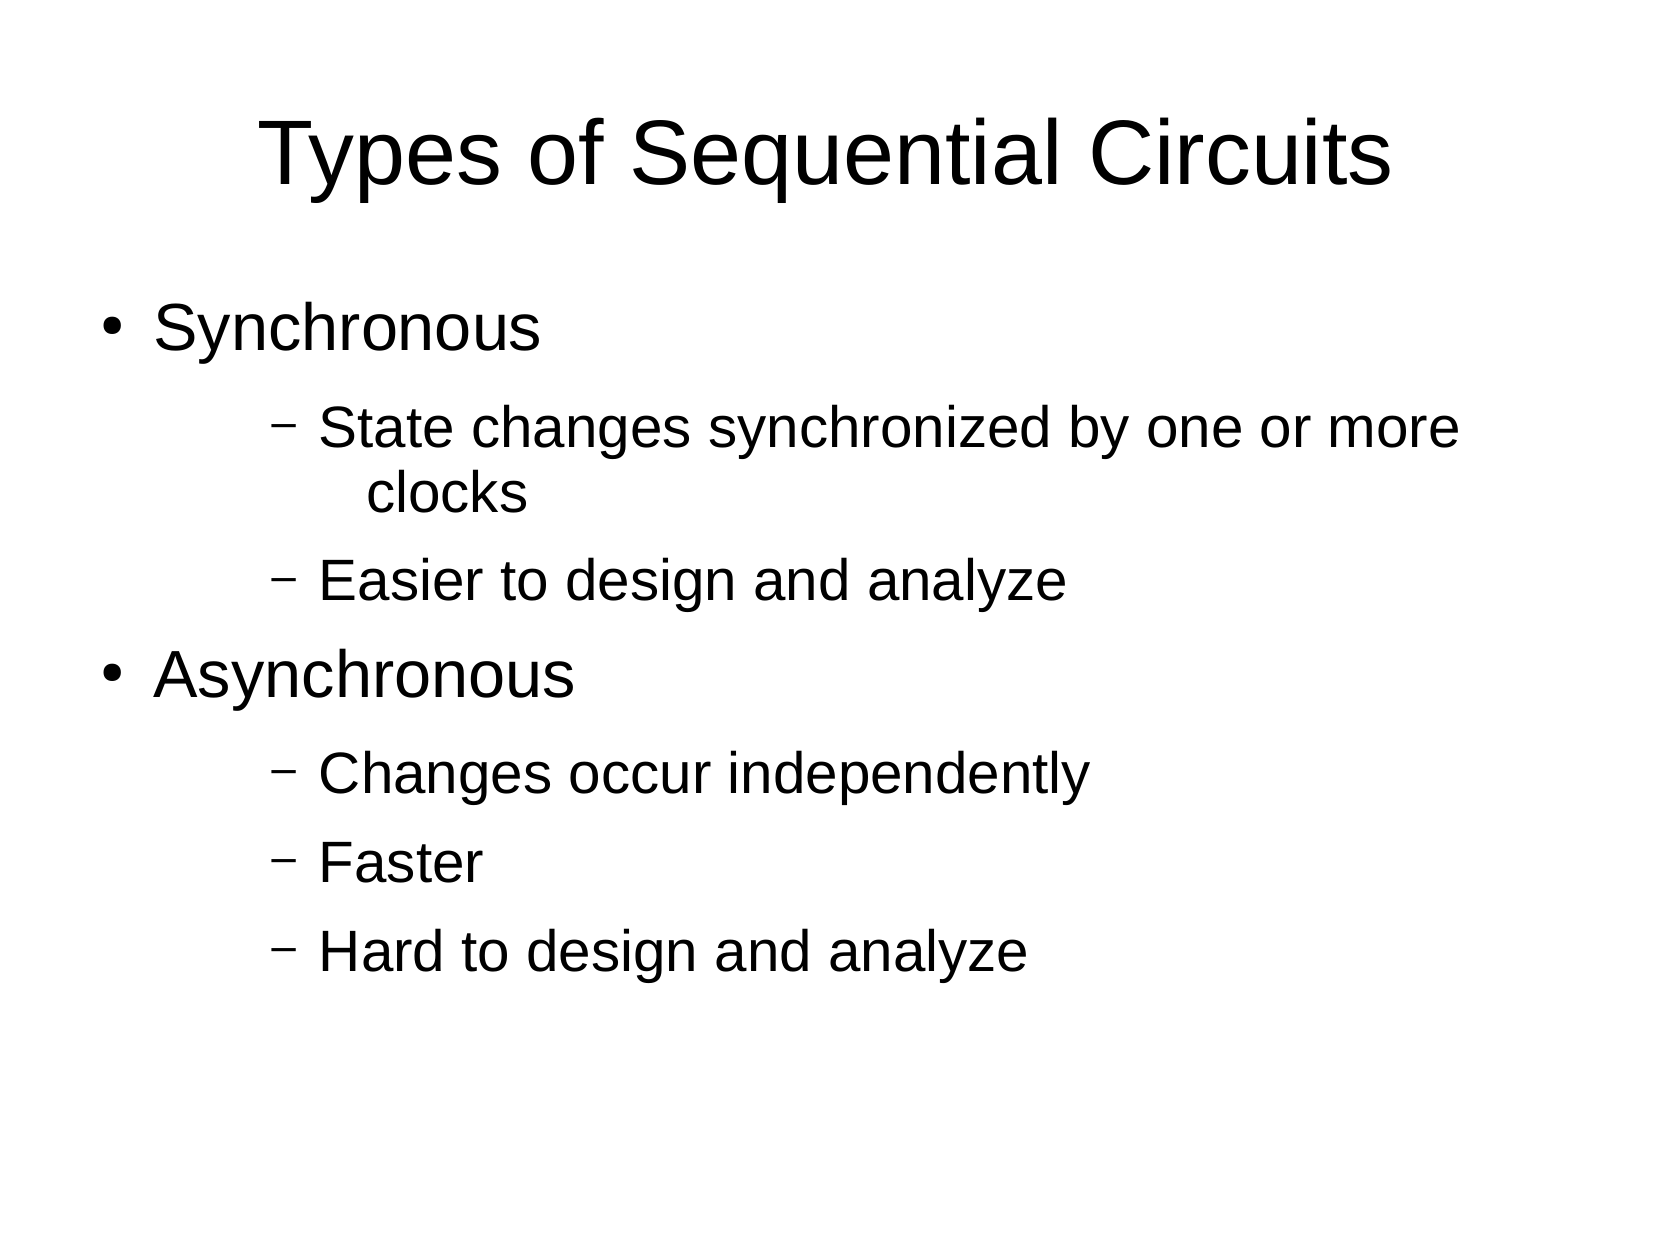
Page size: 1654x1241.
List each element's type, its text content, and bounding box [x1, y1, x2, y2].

list Synchronous State changes synchronized by one or more clocks Easier to design and analyze Asynchronous Changes occur independently Faster Hard to design and analyze [82, 290, 1571, 1094]
title Types of Sequential Circuits [82, 49, 1571, 257]
